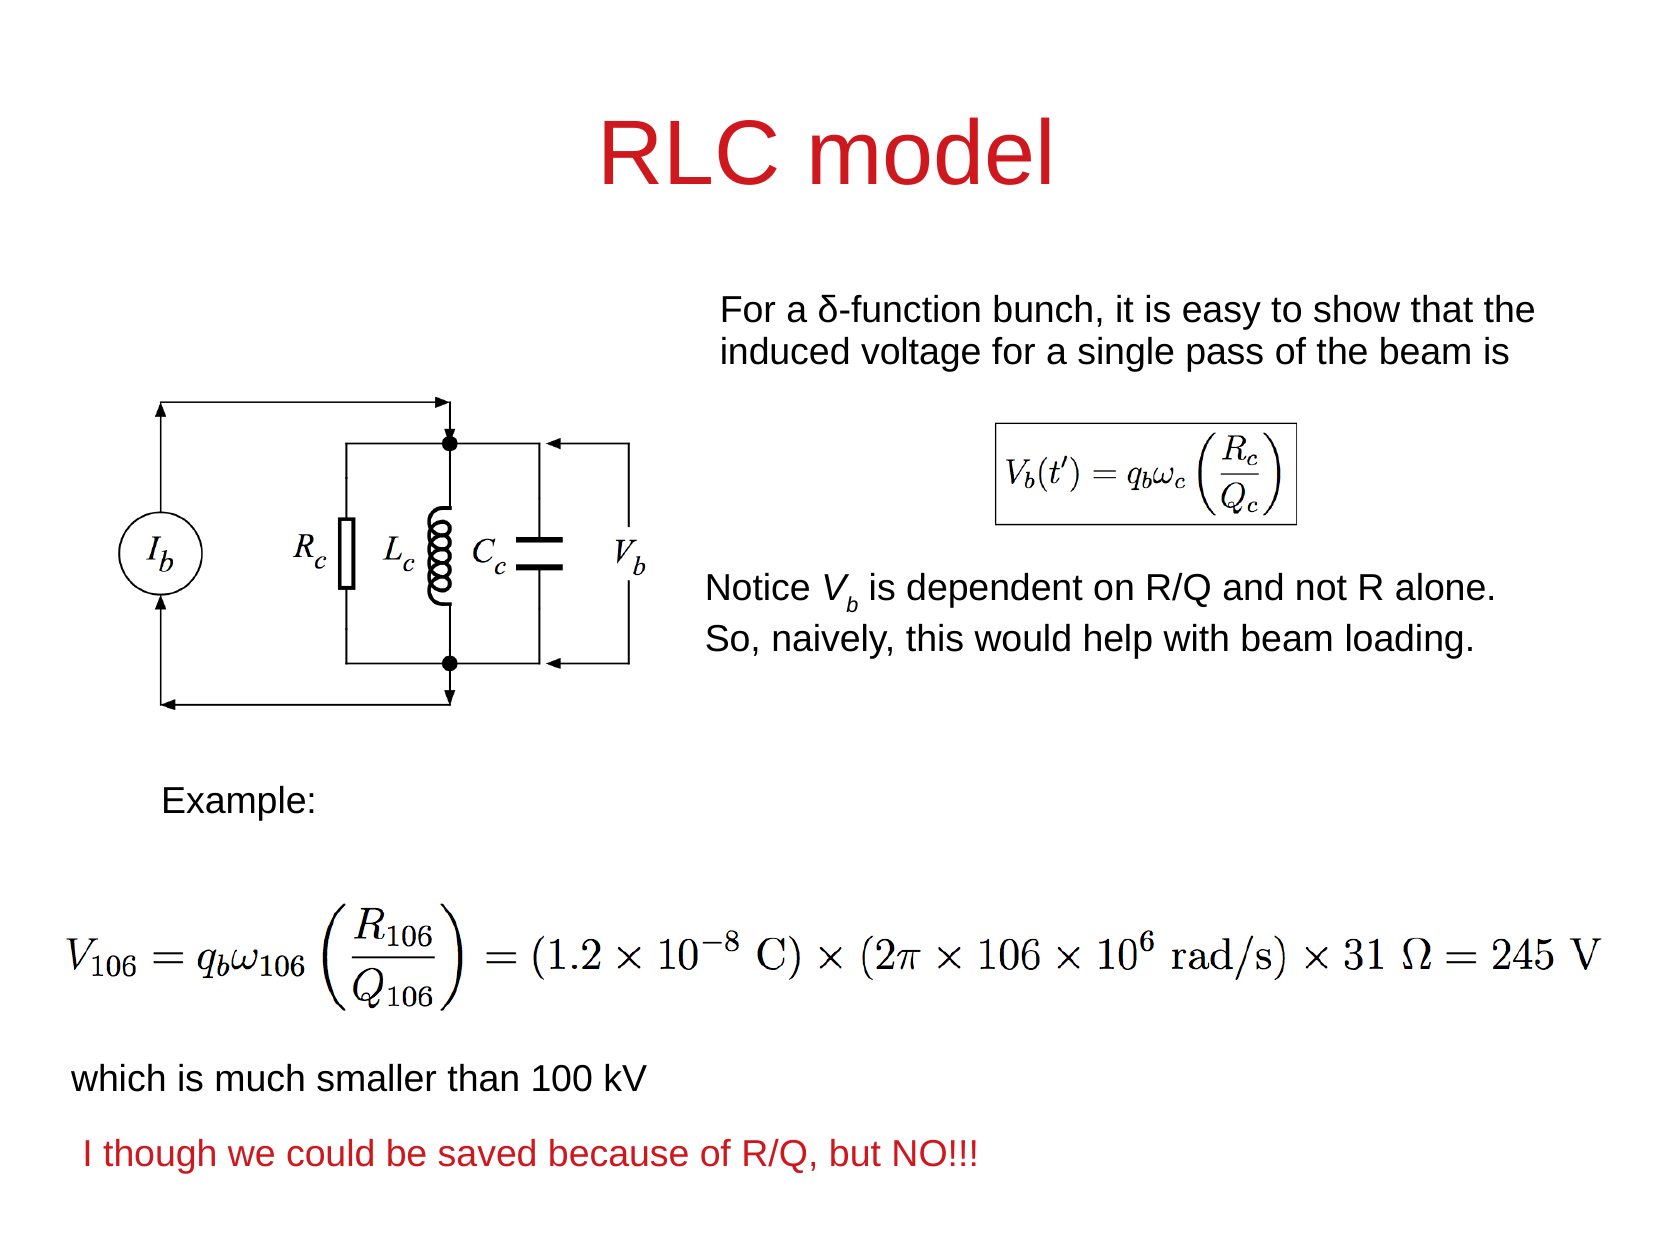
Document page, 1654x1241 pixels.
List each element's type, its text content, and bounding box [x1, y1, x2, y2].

text_box Example: [146, 772, 1557, 873]
picture [967, 397, 1311, 534]
text_box I though we could be saved because of R/Q, but NO!!! [67, 1125, 1377, 1182]
text_box which is much smaller than 100 kV [56, 1050, 698, 1107]
picture [0, 873, 1654, 1031]
picture [71, 374, 672, 732]
text_box Notice Vb is dependent on R/Q and not R alone. So, naively, this would help with beam loading. [690, 558, 1568, 666]
text_box For a δ-function bunch, it is easy to show that the induced voltage for a single pass of the beam is [705, 281, 1557, 463]
title RLC model [82, 49, 1571, 257]
